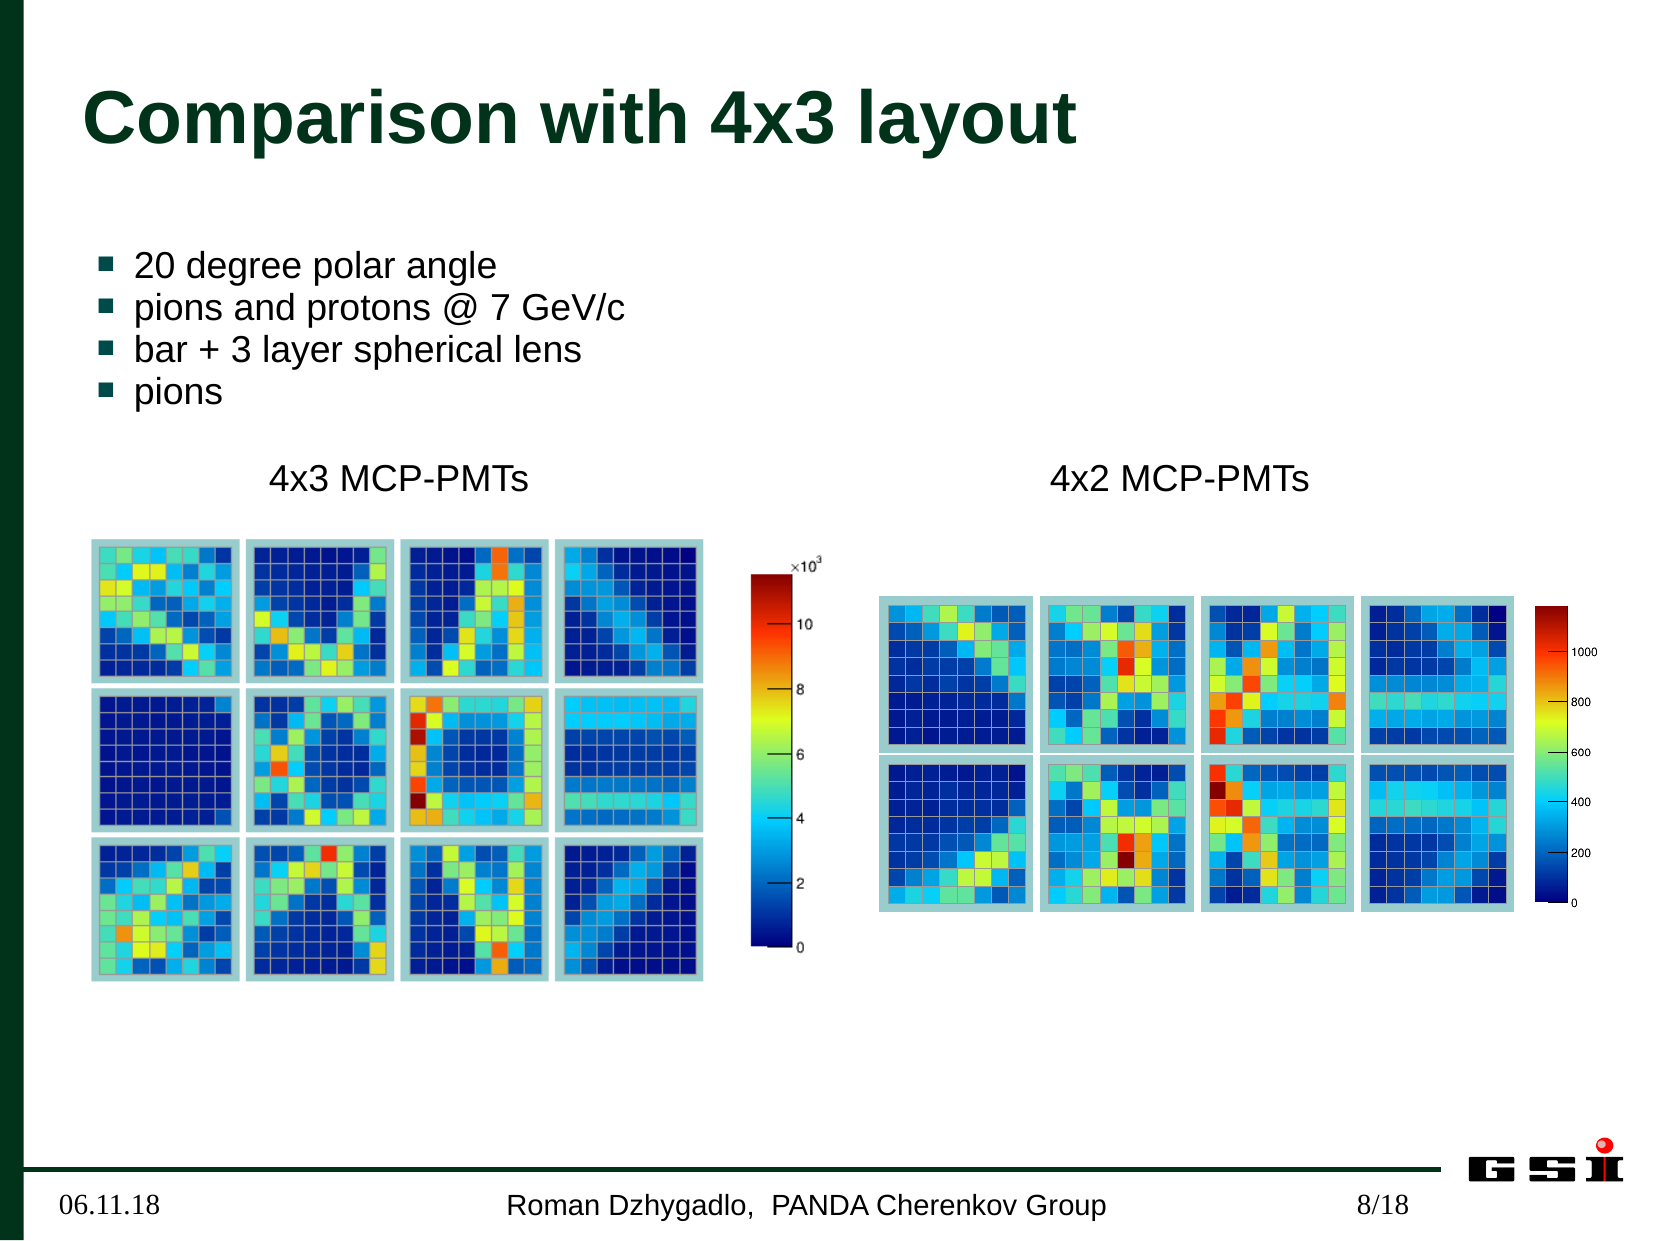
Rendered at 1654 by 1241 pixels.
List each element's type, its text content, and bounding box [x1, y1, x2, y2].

text_box 20 degree polar angle pions and protons @ 7 GeV/c bar + 3 layer spherical lens pions [83, 237, 659, 463]
picture [1464, 1132, 1626, 1193]
title Comparison with 4x3 layout [82, 13, 1595, 222]
text_box 4x2 MCP-PMTs [1035, 450, 1381, 516]
picture [34, 528, 1622, 994]
text_box 4x3 MCP-PMTs [254, 450, 600, 516]
